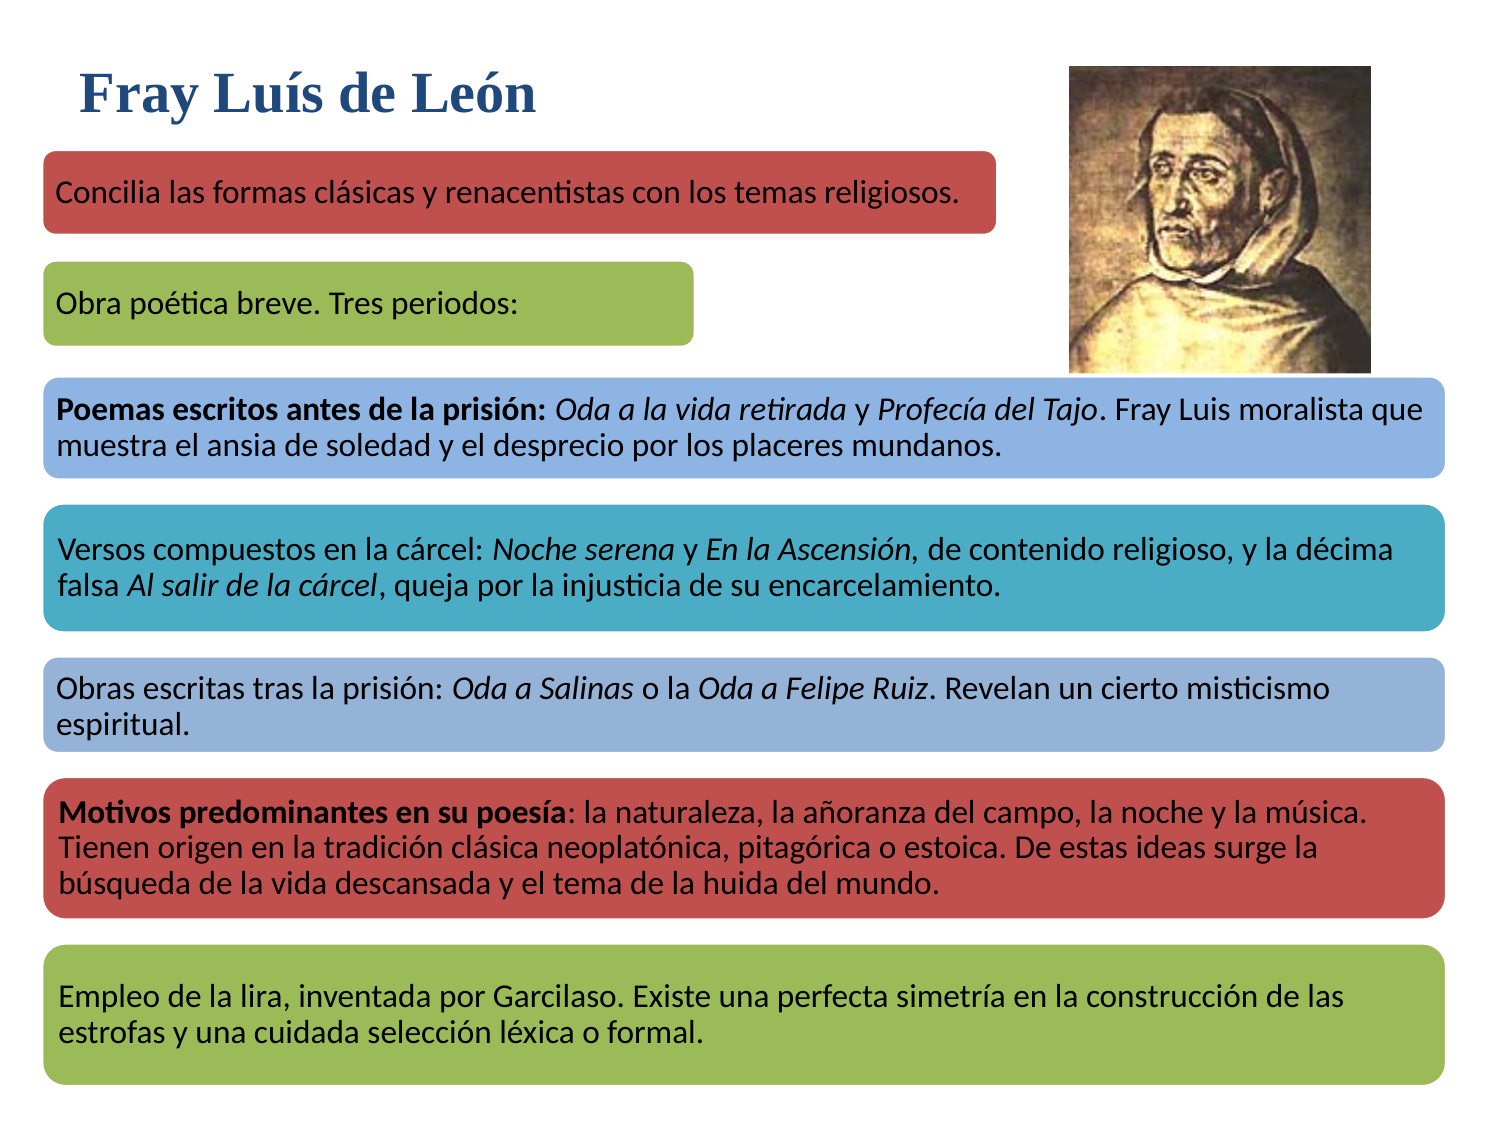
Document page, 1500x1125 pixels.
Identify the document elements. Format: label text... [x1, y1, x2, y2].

text_box Concilia las formas clásicas y renacentistas con los temas religiosos. [41, 148, 999, 236]
text_box Versos compuestos en la cárcel: Noche serena y En la Ascensión, de contenido religioso, y la décima falsa Al salir de la cárcel, queja por la injusticia de su encarcelamiento. [41, 502, 1447, 634]
text_box Obra poética breve. Tres periodos: [41, 259, 696, 348]
text_box Empleo de la lira, inventada por Garcilaso. Existe una perfecta simetría en la construcción de las estrofas y una cuidada selección léxica o formal. [41, 942, 1447, 1087]
text_box Motivos predominantes en su poesía: la naturaleza, la añoranza del campo, la noche y la música. Tienen origen en la tradición clásica neoplatónica, pitagórica o estoica. De estas ideas surge la búsqueda de la vida descansada y el tema de la huida del mundo. [41, 776, 1447, 921]
title Fray Luís de León [64, 31, 727, 147]
picture [1069, 66, 1371, 375]
text_box Poemas escritos antes de la prisión: Oda a la vida retirada y Profecía del Tajo. Fray Luis moralista que muestra el ansia de soledad y el desprecio por los placeres mundanos. [41, 375, 1447, 481]
text_box Obras escritas tras la prisión: Oda a Salinas o la Oda a Felipe Ruiz. Revelan un cierto misticismo espiritual. [41, 655, 1447, 754]
